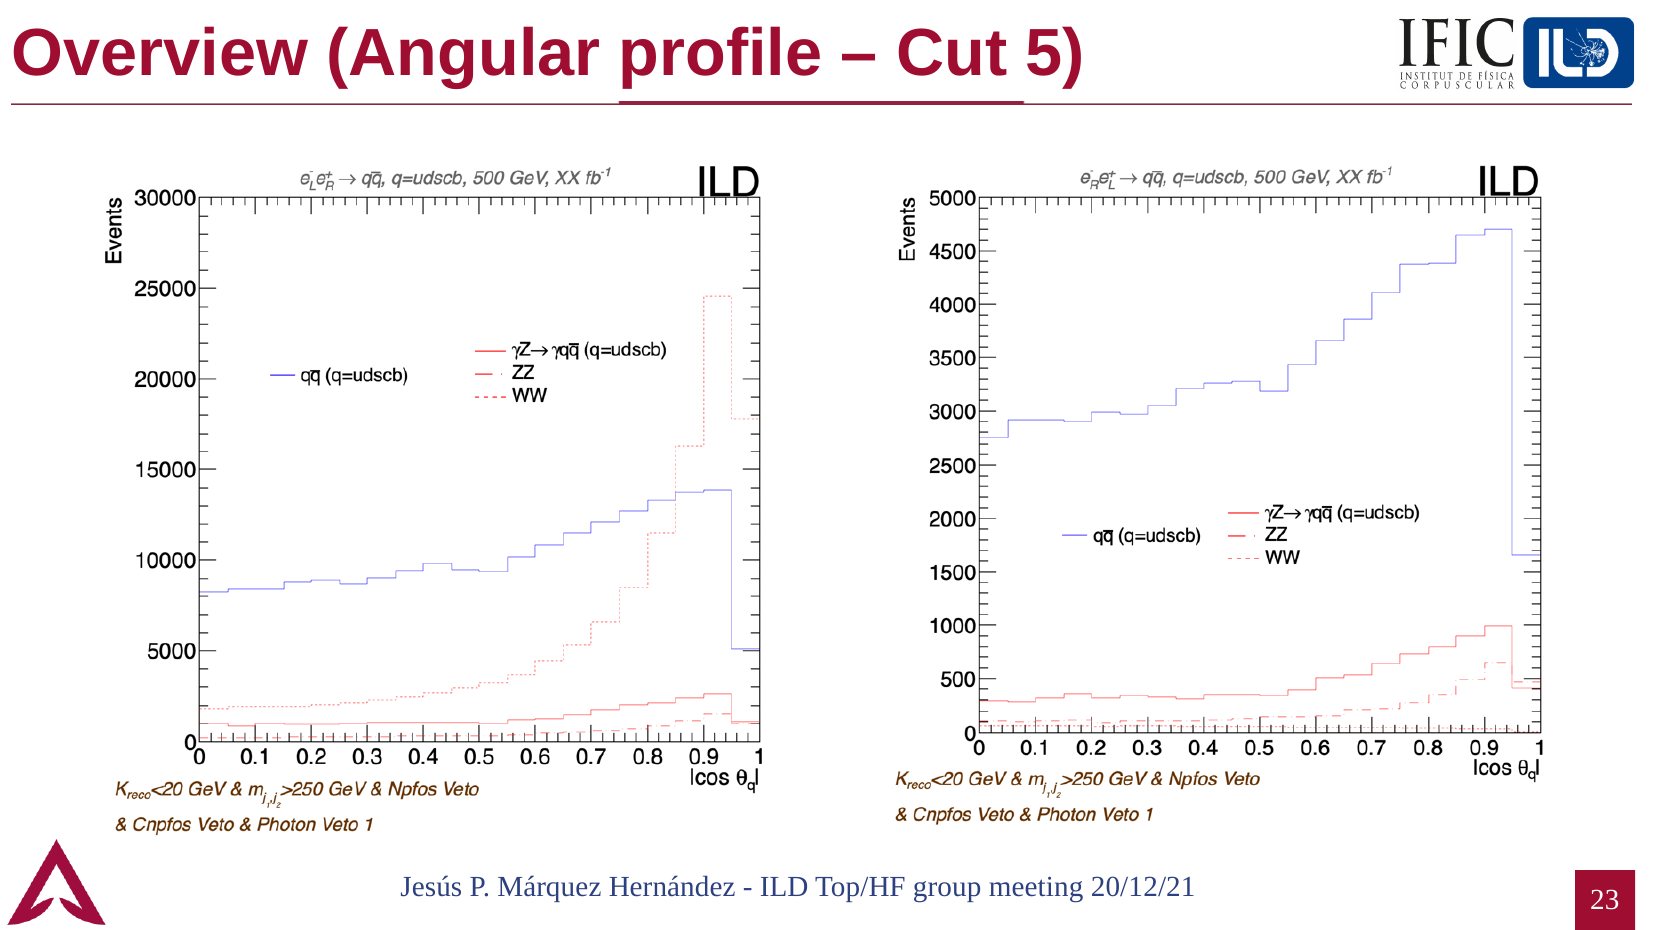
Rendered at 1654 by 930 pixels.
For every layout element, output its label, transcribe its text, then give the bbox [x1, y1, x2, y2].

picture [7, 163, 795, 925]
picture [1522, 14, 1635, 90]
picture [866, 163, 1576, 841]
picture [1500, 16, 1517, 92]
title Overview (Angular profile – Cut 5) [11, 14, 1500, 102]
picture [11, 101, 1632, 105]
